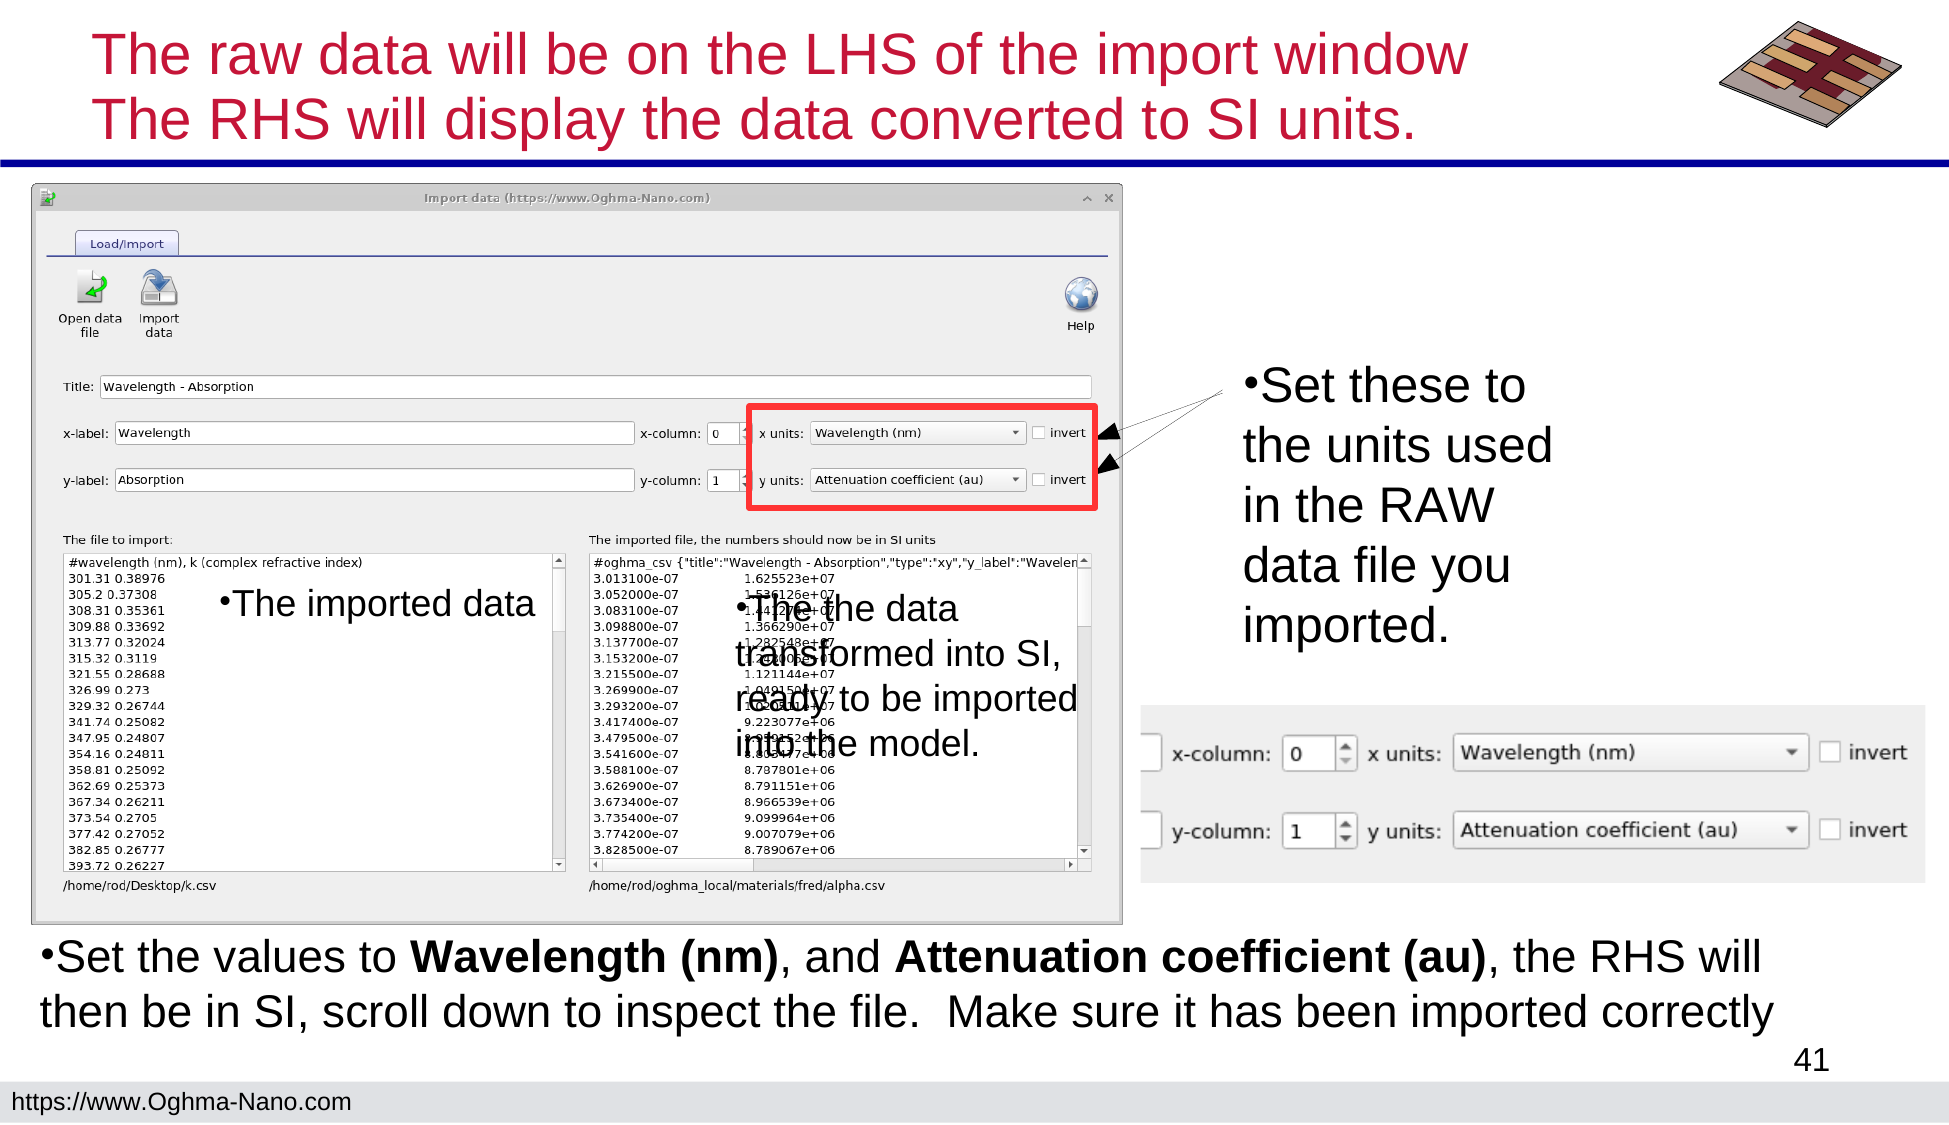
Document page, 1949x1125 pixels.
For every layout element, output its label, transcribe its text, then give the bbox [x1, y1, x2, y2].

text_box Set these to the units used in the RAW data file you imported. [1227, 345, 1617, 705]
picture [31, 183, 1123, 919]
picture [1098, 430, 1123, 467]
text_box Set the values to Wavelength (nm), and Attenuation coefficient (au), the RHS will then be in SI, scroll down to inspect the file. Make sure it has been imported correctly [24, 919, 1859, 1085]
text_box <number> [1778, 1030, 1949, 1101]
text_box The the data transformed into SI, ready to be imported into the model. [720, 577, 1131, 817]
picture [1140, 705, 1926, 883]
text_box The imported data [203, 571, 822, 687]
title The raw data will be on the LHS of the import window The RHS will display the data converted to SI units. [76, 14, 1685, 160]
picture [752, 410, 1092, 505]
